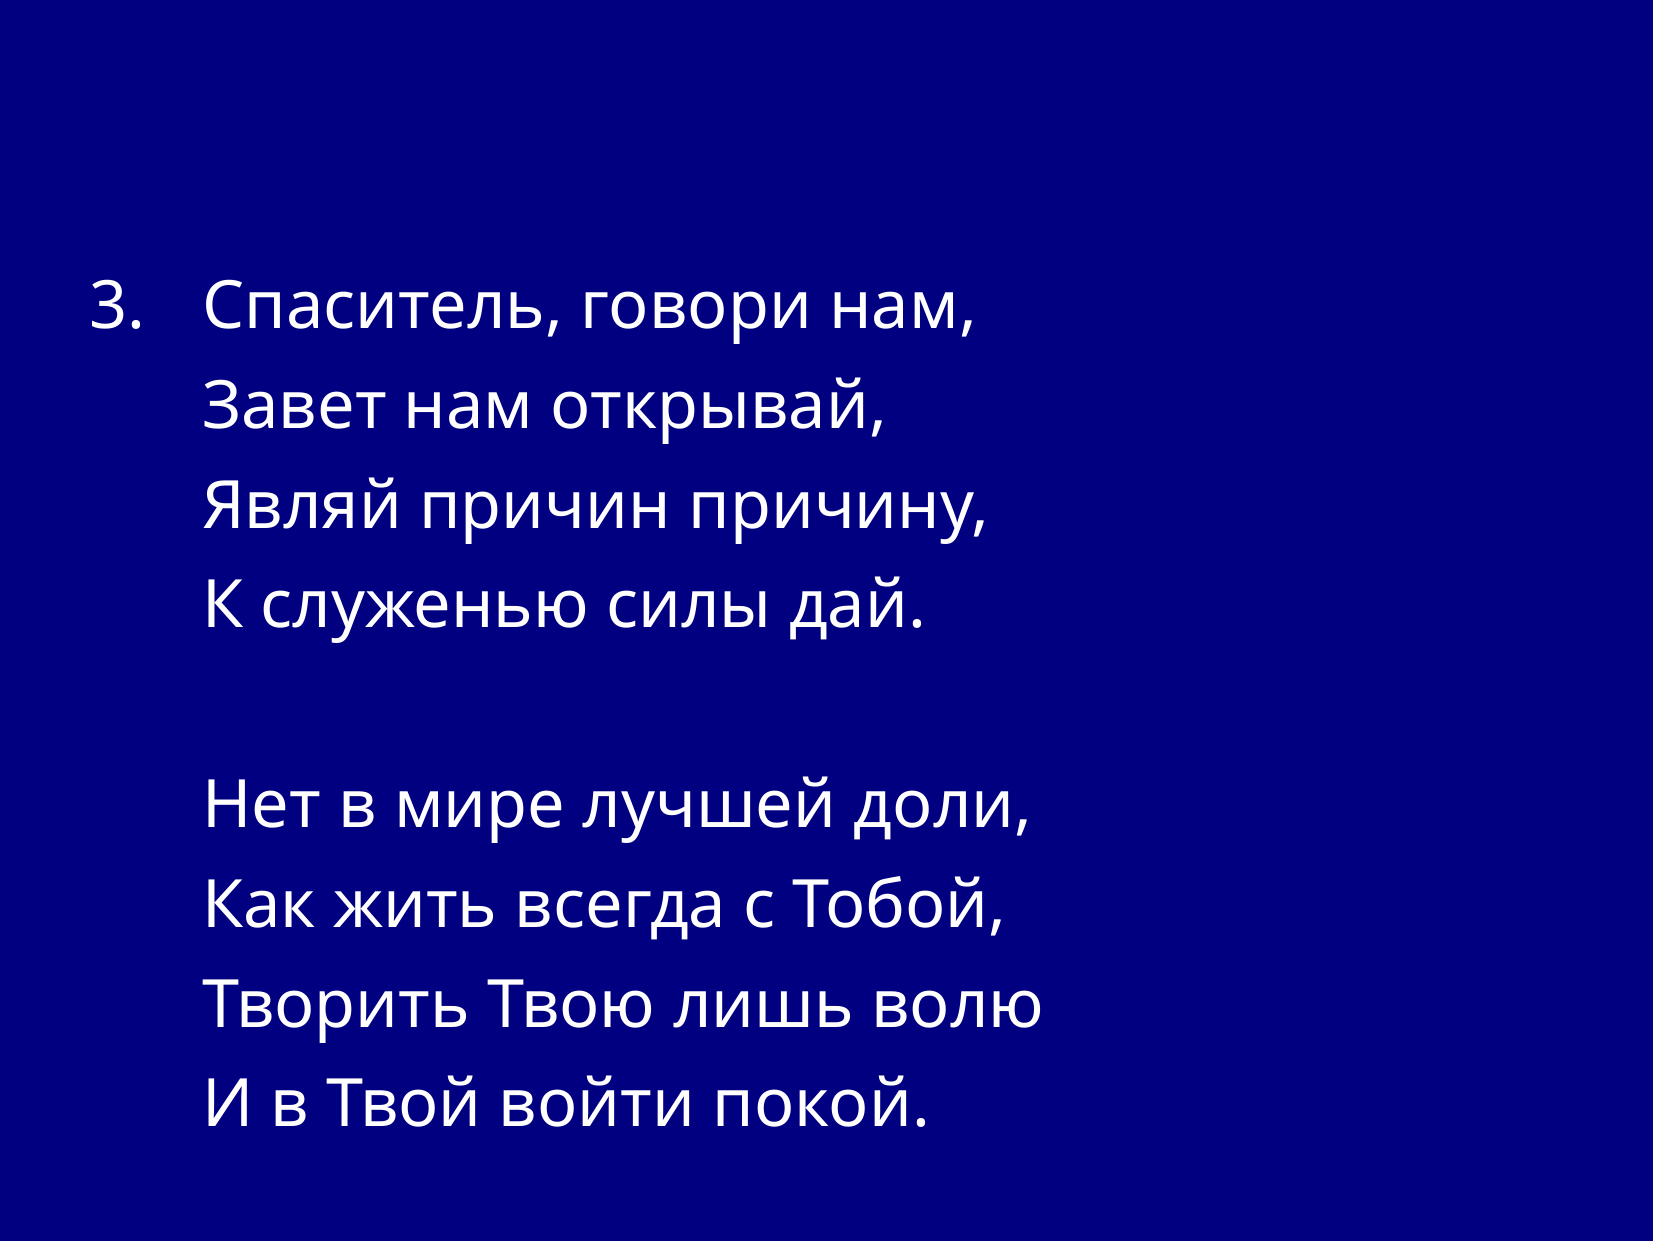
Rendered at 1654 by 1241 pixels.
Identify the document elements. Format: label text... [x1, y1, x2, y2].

text_box 3. Спаситель, говори нам, Завет нам открывай, Являй причин причину, К служенью силы дай. Нет в мире лучшей доли, Как жить всегда с Тобой, Творить Твою лишь волю И в Твой войти покой. [75, 150, 1576, 1163]
